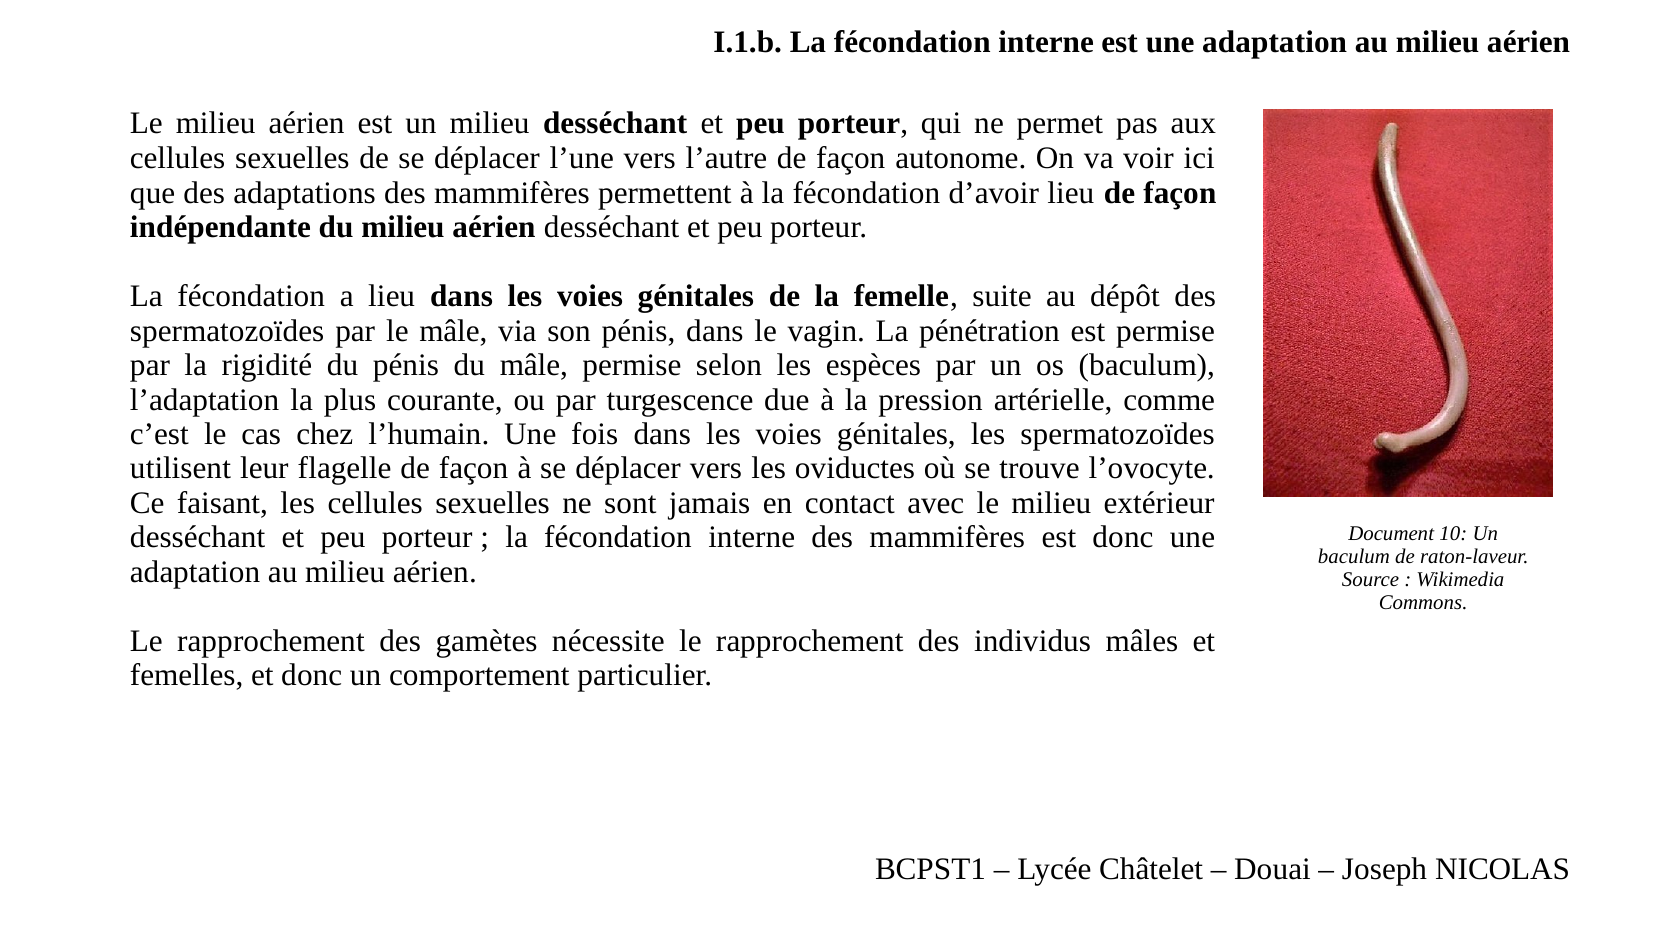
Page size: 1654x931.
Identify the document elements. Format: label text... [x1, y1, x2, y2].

text_box BCPST1 – Lycée Châtelet – Douai – Joseph NICOLAS [1217, 832, 1571, 905]
text_box Document 10: Un baculum de raton-laveur. Source : Wikimedia Commons. [1311, 510, 1536, 626]
text_box I.1.b. La fécondation interne est une adaptation au milieu aérien [401, 5, 1572, 78]
text_box Le milieu aérien est un milieu desséchant et peu porteur, qui ne permet pas aux cellules sexuelles de se déplacer l’une vers l’autre de façon autonome. On va voir ici que des adaptations des mammifères permettent à la fécondation d’avoir lieu de façon indépendante du milieu aérien desséchant et peu porteur. La fécondation a lieu dans les voies génitales de la femelle, suite au dépôt des spermatozoïdes par le mâle, via son pénis, dans le vagin. La pénétration est permise par la rigidité du pénis du mâle, permise selon les espèces par un os (baculum), l’adaptation la plus courante, ou par turgescence due à la pression artérielle, comme c’est le cas chez l’humain. Une fois dans les voies génitales, les spermatozoïdes utilisent leur flagelle de façon à se déplacer vers les oviductes où se trouve l’ovocyte. Ce faisant, les cellules sexuelles ne sont jamais en contact avec le milieu extérieur desséchant et peu porteur ; la fécondation interne des mammifères est donc une adaptation au milieu aérien. Le rapprochement des gamètes nécessite le rapprochement des individus mâles et femelles, et donc un comportement particulier. [129, 106, 1217, 931]
picture [1263, 109, 1553, 497]
